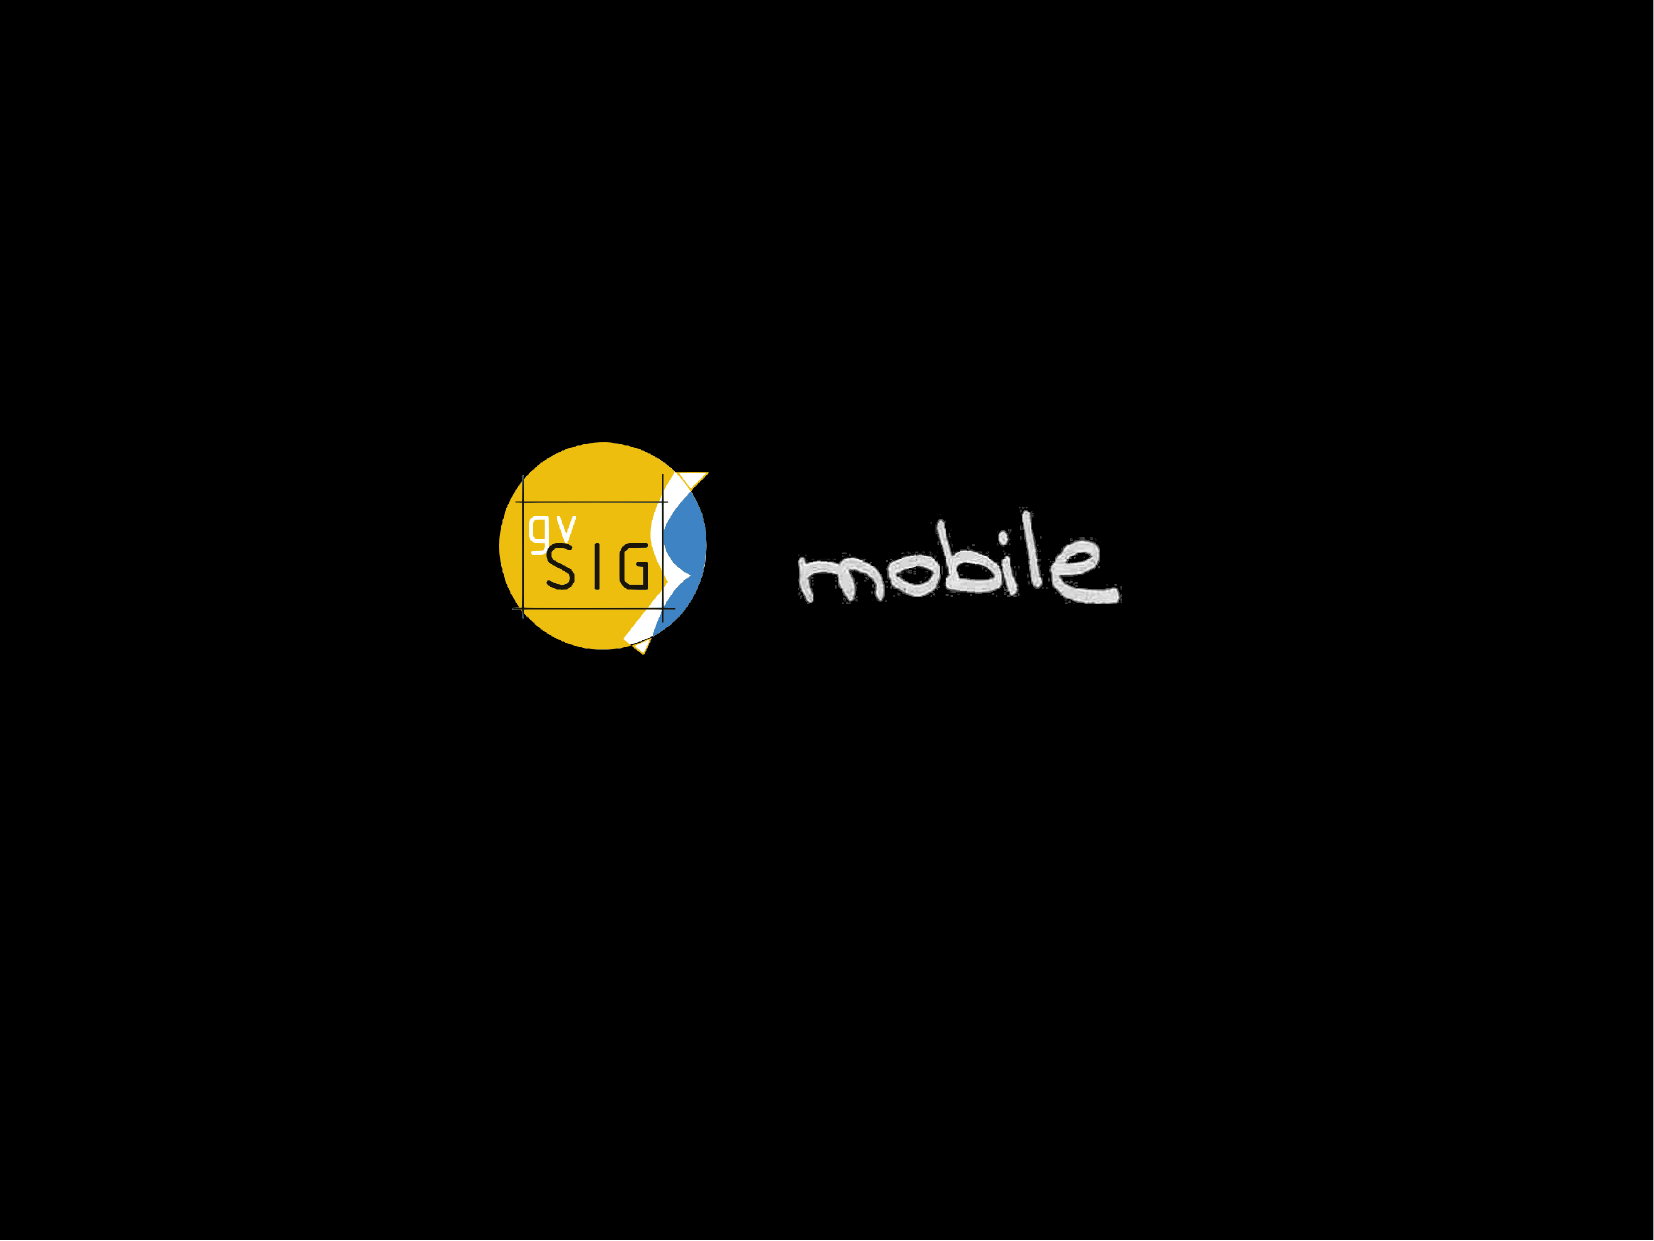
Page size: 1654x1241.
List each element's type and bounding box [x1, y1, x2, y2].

picture [499, 442, 709, 656]
picture [763, 501, 1182, 621]
